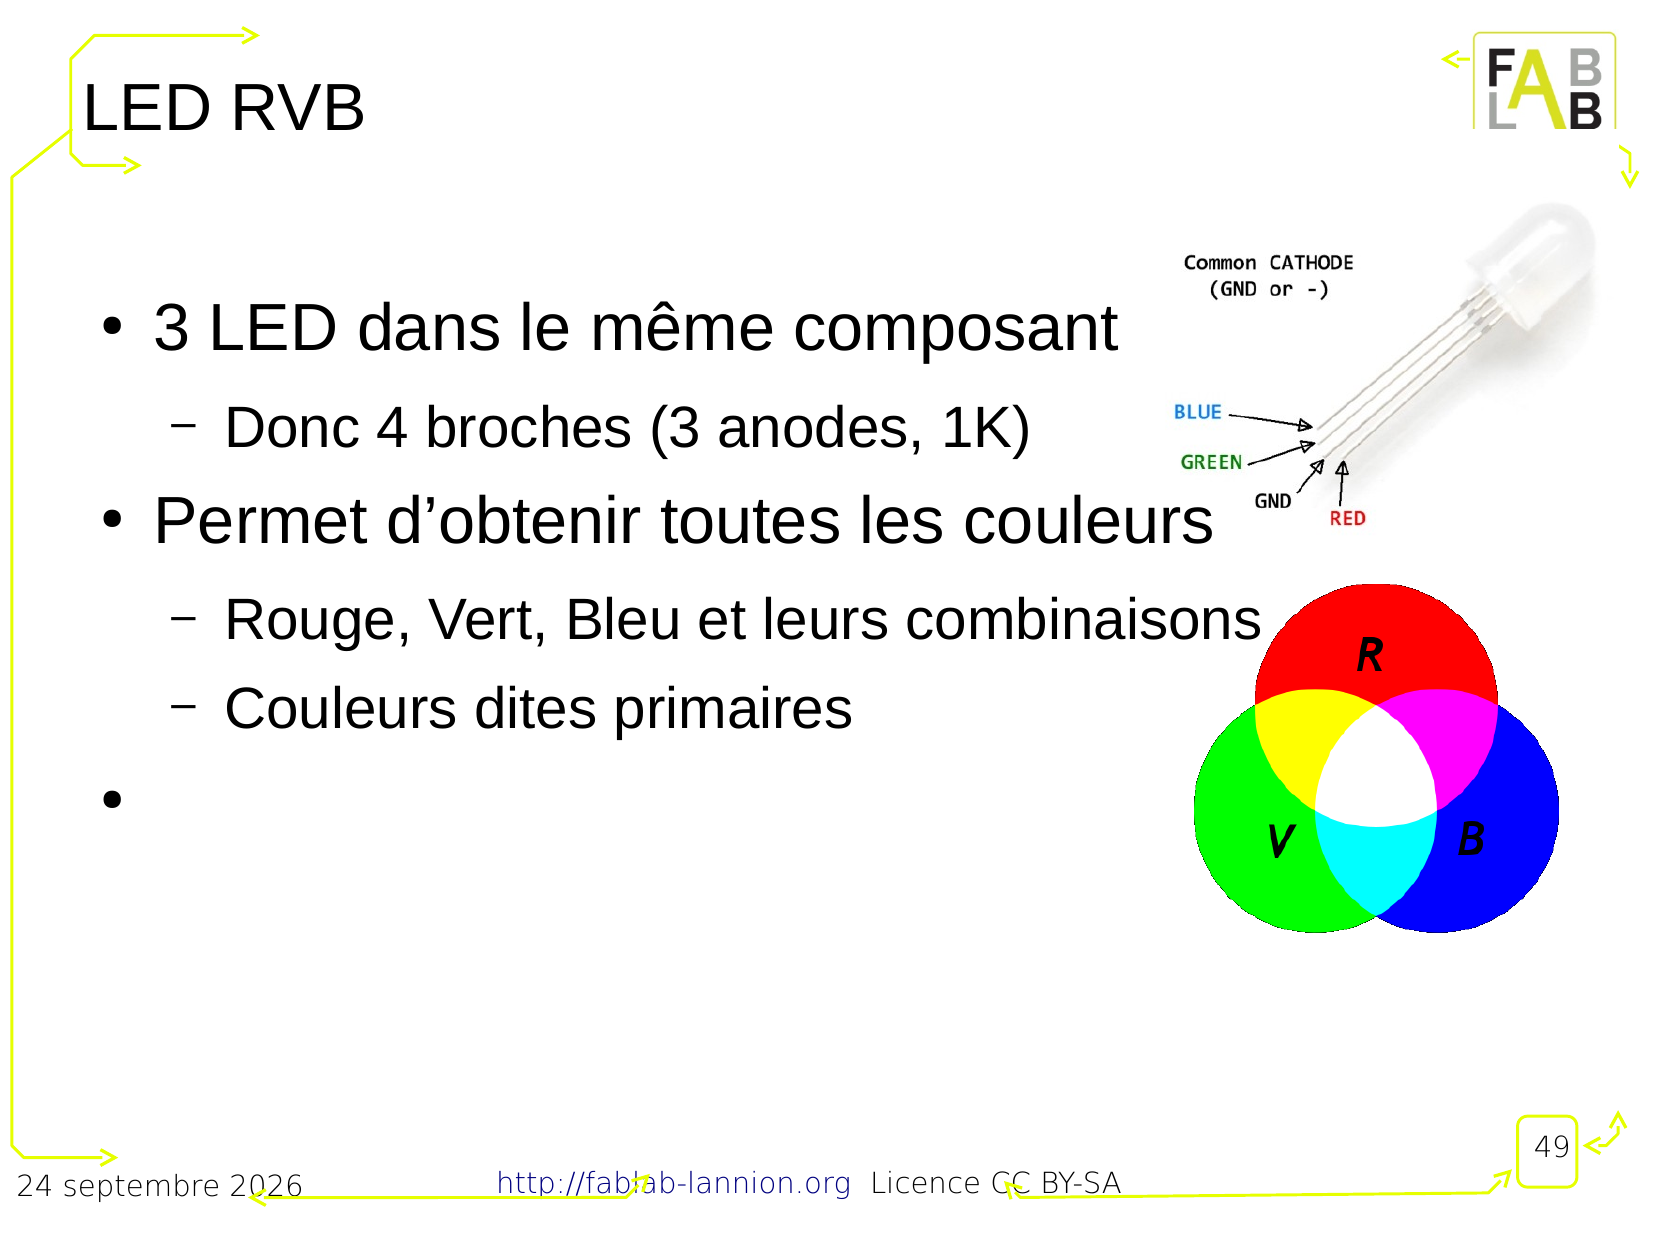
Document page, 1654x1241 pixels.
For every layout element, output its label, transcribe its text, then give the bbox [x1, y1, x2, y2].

title LED RVB [82, 49, 1441, 166]
picture [1150, 29, 1619, 945]
list 3 LED dans le même composant Donc 4 broches (3 anodes, 1K) Permet d’obtenir toutes les couleurs Rouge, Vert, Bleu et leurs combinaisons Couleurs dites primaires [82, 290, 1571, 1010]
